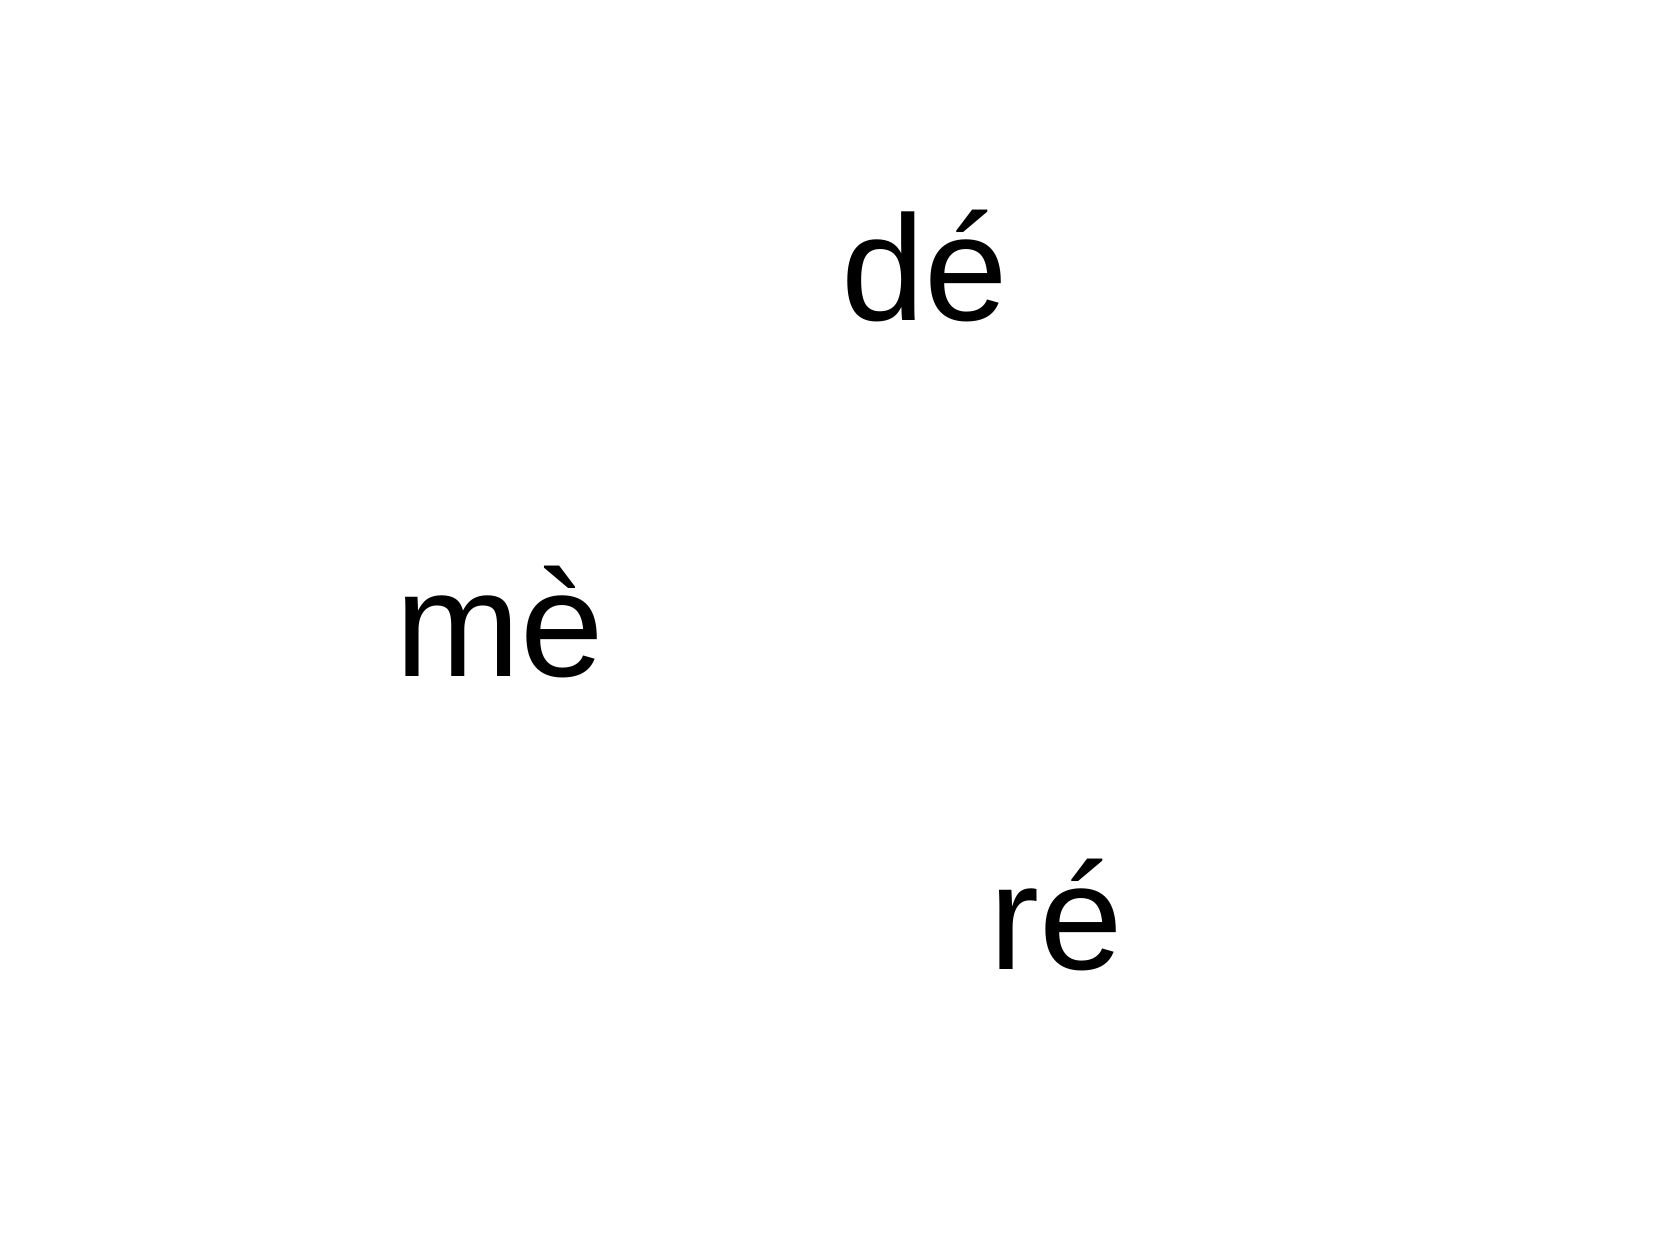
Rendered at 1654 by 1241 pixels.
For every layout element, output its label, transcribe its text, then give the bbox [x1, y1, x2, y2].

text_box ré [974, 826, 1300, 1010]
text_box dé [826, 177, 1211, 360]
text_box mè [380, 533, 1279, 717]
